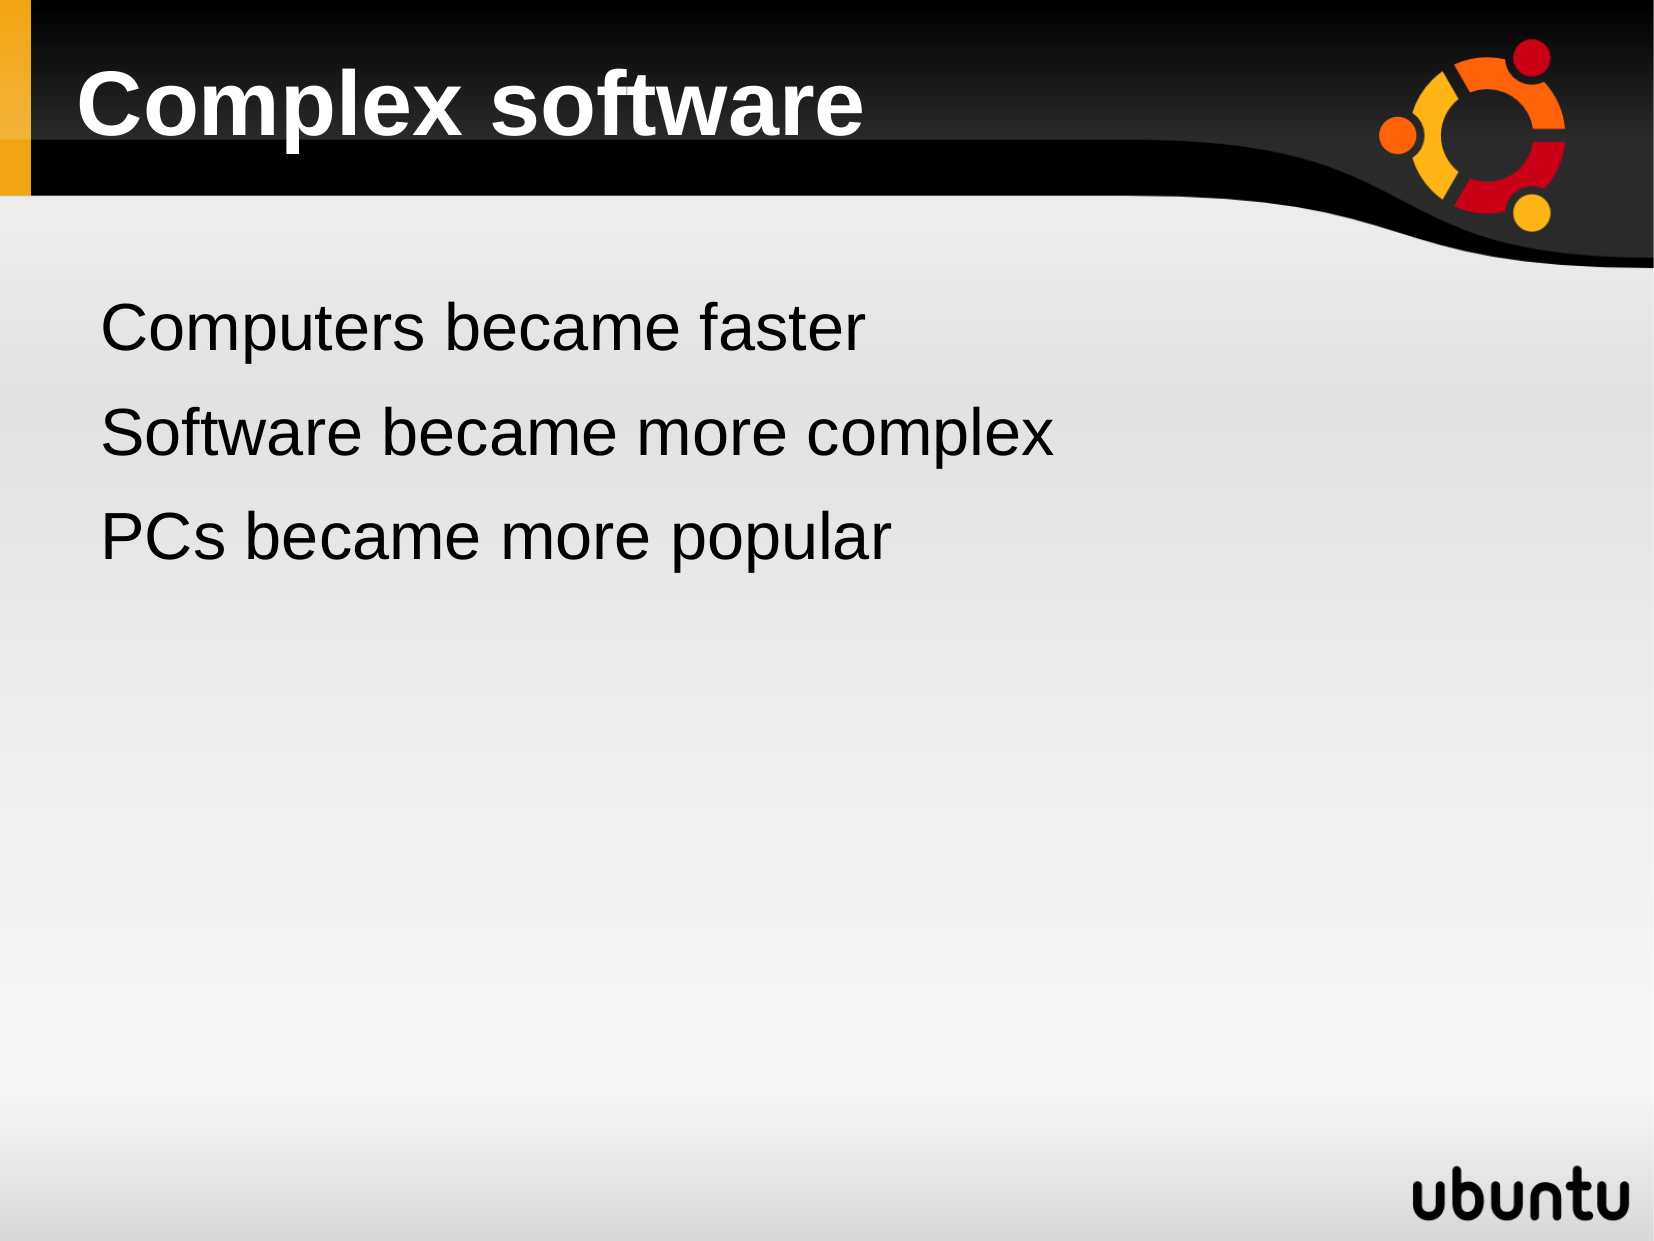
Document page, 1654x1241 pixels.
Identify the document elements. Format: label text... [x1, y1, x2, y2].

picture [0, 0, 1654, 1241]
list Computers became faster Software became more complex PCs became more popular [82, 290, 1571, 1109]
title Complex software [76, 0, 1565, 208]
